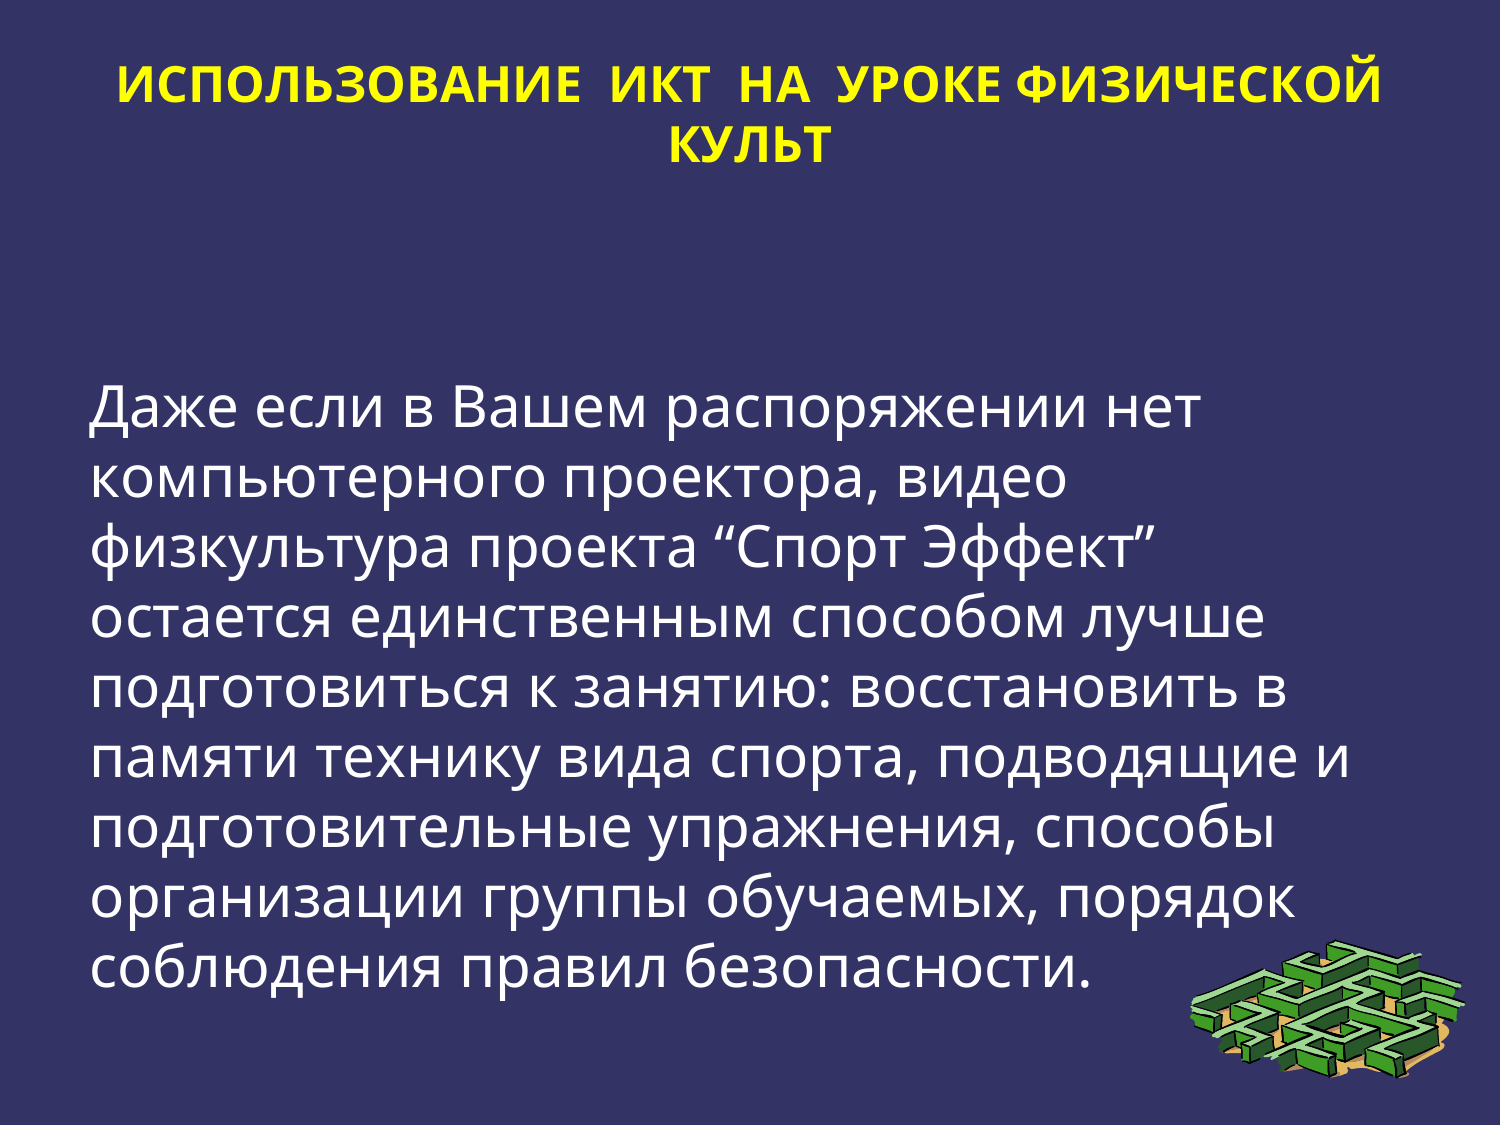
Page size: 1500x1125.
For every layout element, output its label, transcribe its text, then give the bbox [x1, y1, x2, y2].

title ИСПОЛЬЗОВАНИЕ ИКТ НА УРОКЕ ФИЗИЧЕСКОЙ КУЛЬТ [75, 45, 1425, 233]
list Даже если в Вашем распоряжении нет компьютерного проектора, видео физкультура проекта “Спорт Эффект” остается единственным способом лучше подготовиться к занятию: восстановить в памяти технику вида спорта, подводящие и подготовительные упражнения, способы организации группы обучаемых, порядок соблюдения правил безопасности. [75, 262, 1425, 1035]
